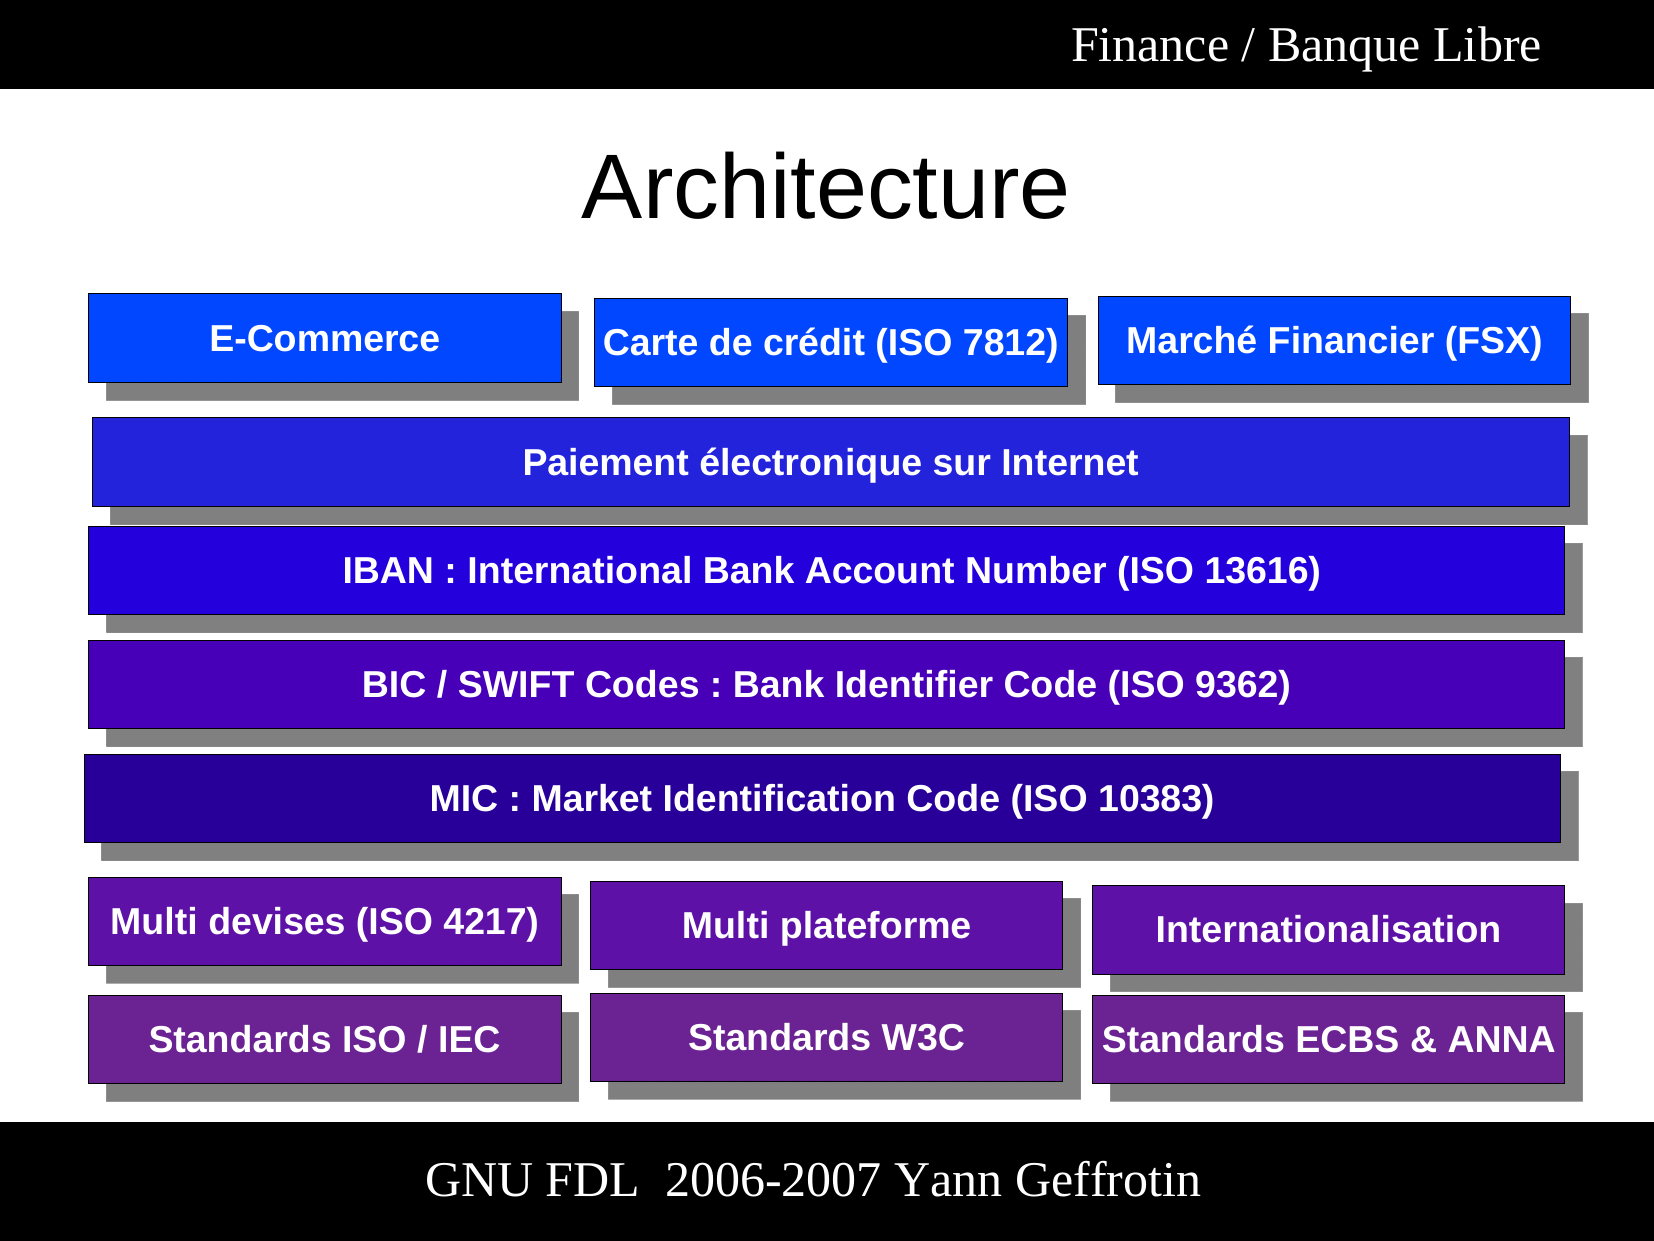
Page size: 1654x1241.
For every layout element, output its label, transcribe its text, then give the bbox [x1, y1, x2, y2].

text_box Standards ISO / IEC [88, 995, 562, 1084]
text_box Standards ECBS & ANNA [1092, 995, 1565, 1084]
text_box Carte de crédit (ISO 7812) [594, 298, 1068, 387]
text_box Internationalisation [1092, 885, 1565, 975]
text_box E-Commerce [88, 293, 562, 383]
text_box Multi devises (ISO 4217) [88, 877, 562, 966]
text_box Standards W3C [590, 993, 1063, 1082]
text_box Marché Financier (FSX) [1098, 296, 1571, 385]
text_box BIC / SWIFT Codes : Bank Identifier Code (ISO 9362) [88, 640, 1565, 729]
text_box MIC : Market Identification Code (ISO 10383) [84, 754, 1561, 843]
text_box IBAN : International Bank Account Number (ISO 13616) [88, 526, 1565, 615]
title Architecture [82, 118, 1571, 257]
text_box Paiement électronique sur Internet [92, 417, 1570, 507]
text_box Multi plateforme [590, 881, 1063, 970]
